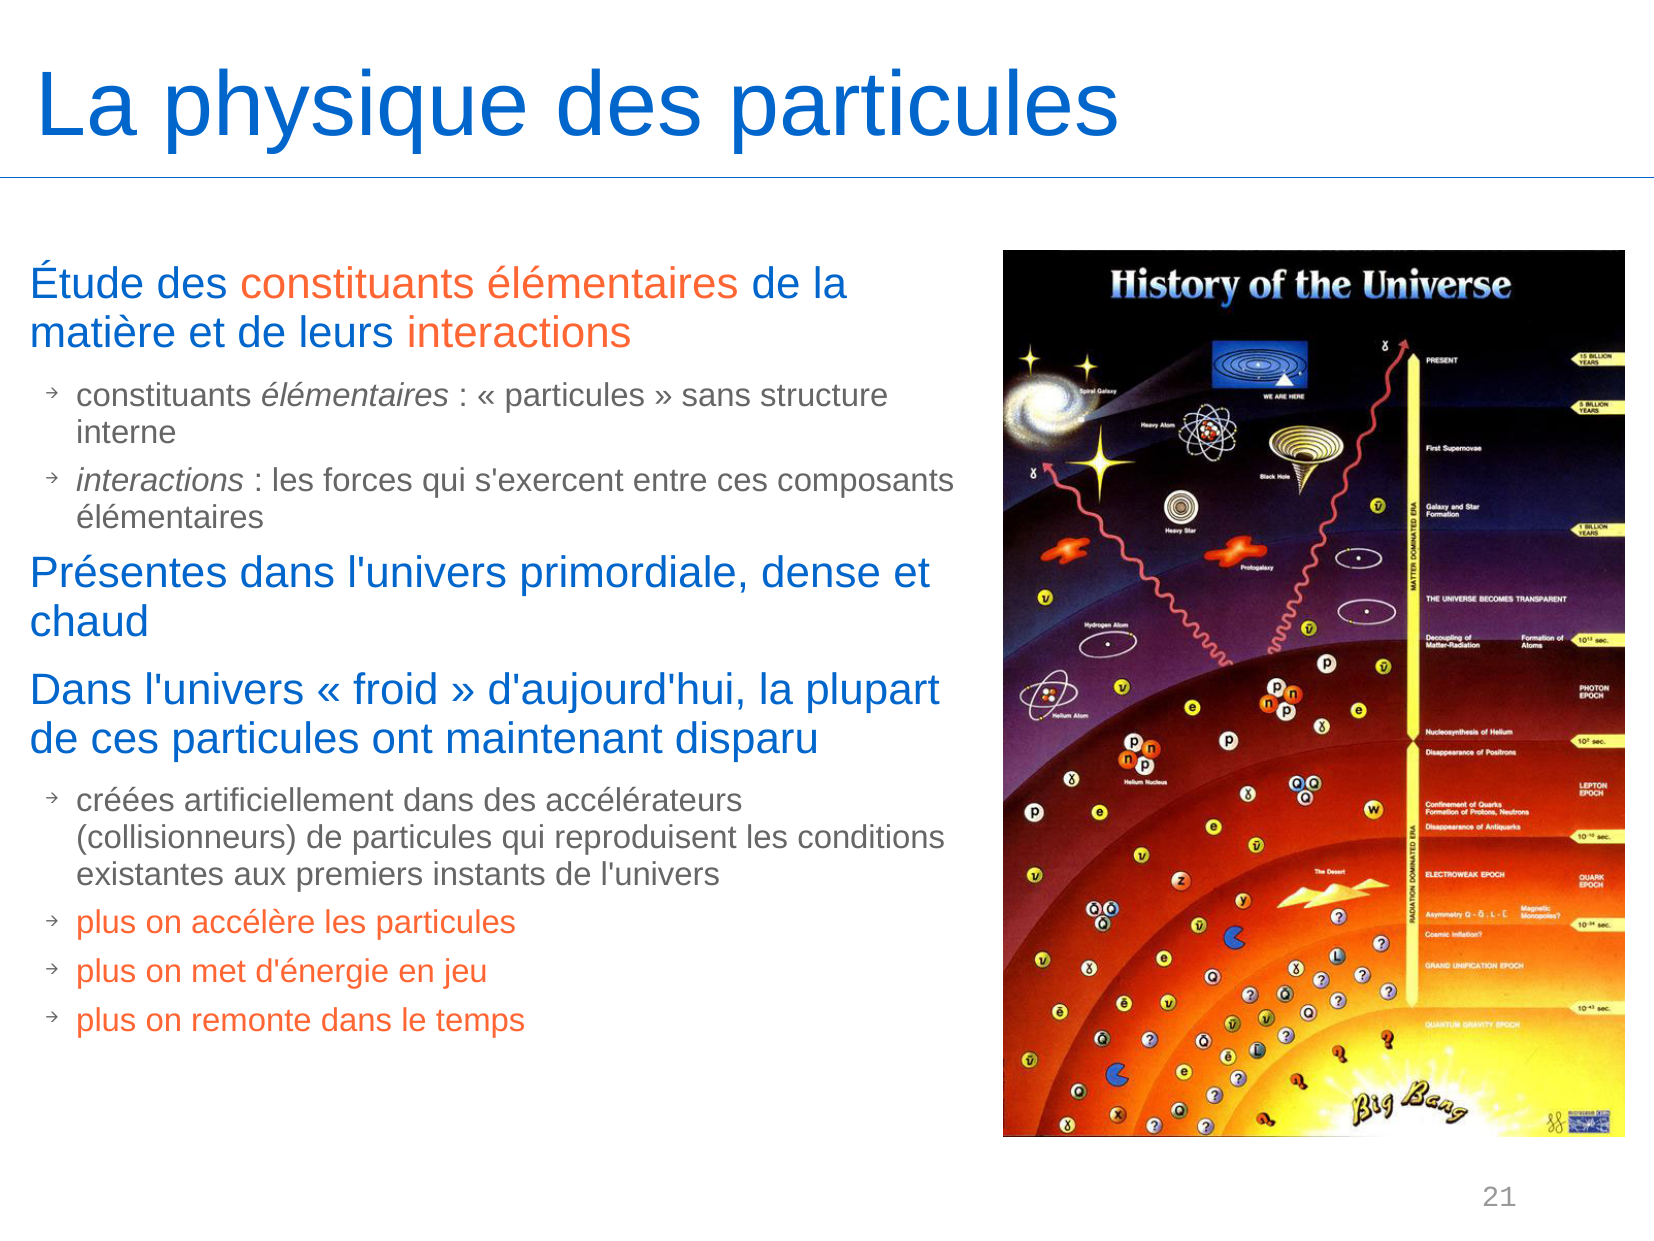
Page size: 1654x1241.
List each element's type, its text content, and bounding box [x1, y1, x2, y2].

picture [1003, 250, 1625, 1137]
title La physique des particules [35, 29, 1589, 178]
list Étude des constituants élémentaires de la matière et de leurs interactions constituants élémentaires : « particules » sans structure interne interactions : les forces qui s'exercent entre ces composants élémentaires Présentes dans l'univers primordiale, dense et chaud Dans l'univers « froid » d'aujourd'hui, la plupart de ces particules ont maintenant disparu créées artificiellement dans des accélérateurs (collisionneurs) de particules qui reproduisent les conditions existantes aux premiers instants de l'univers plus on accélère les particules plus on met d'énergie en jeu plus on remonte dans le temps [29, 259, 960, 1078]
